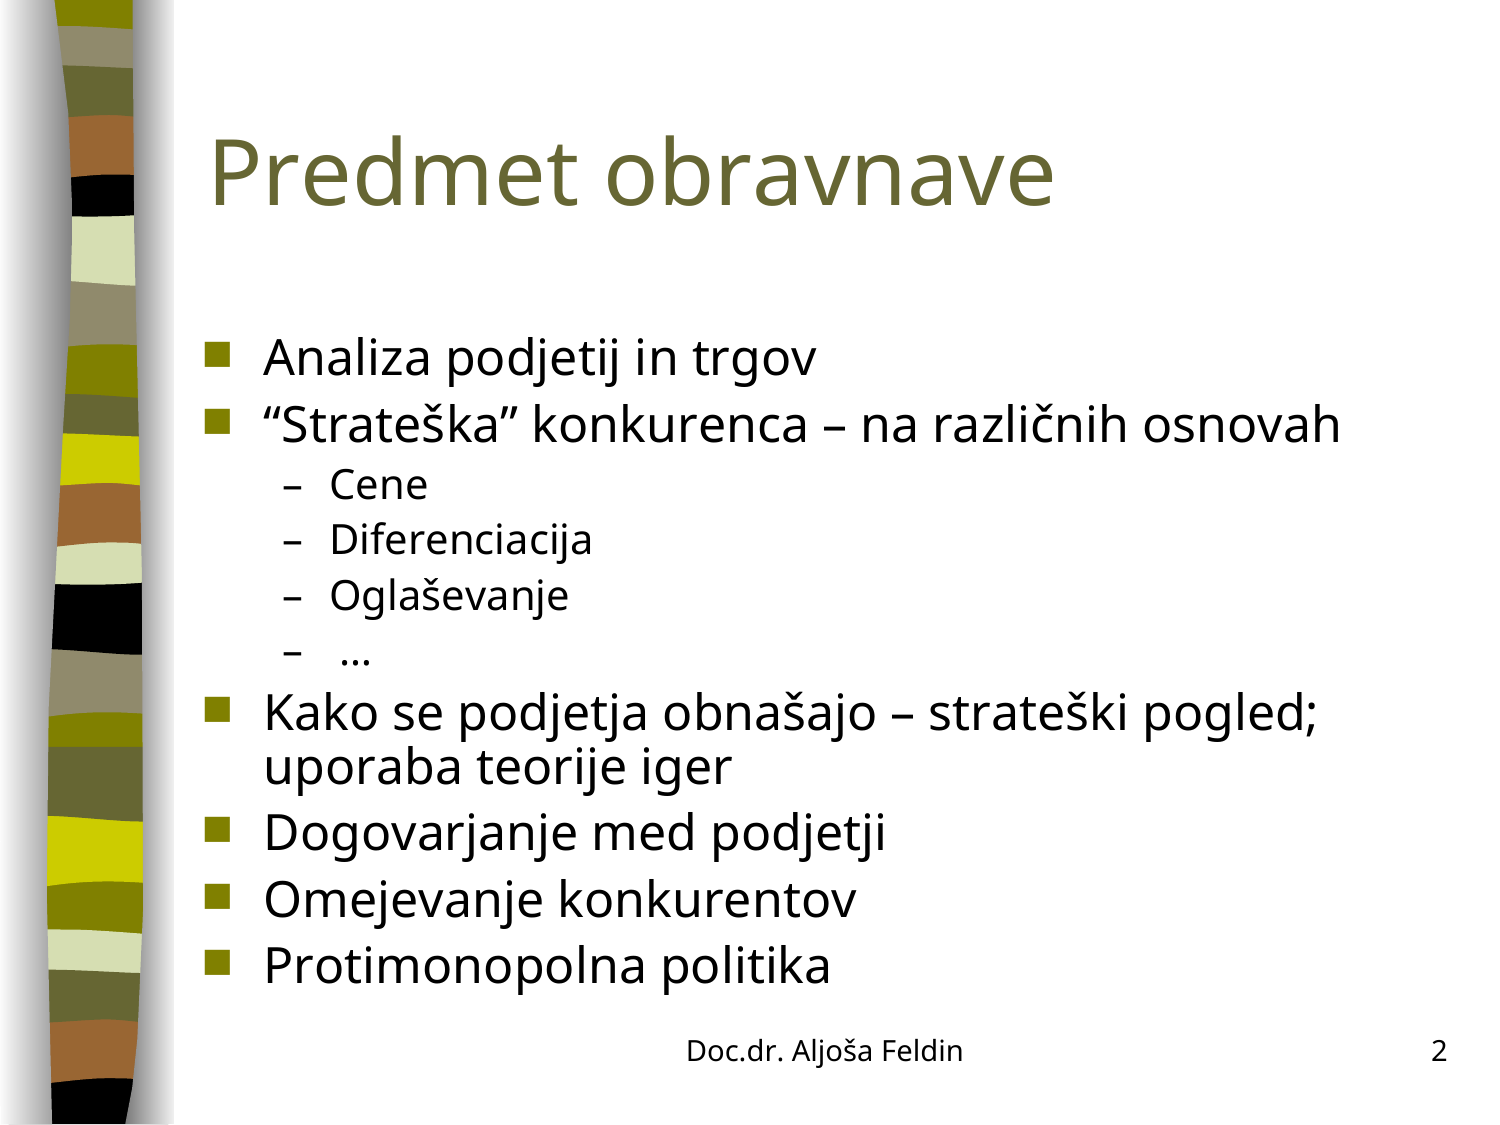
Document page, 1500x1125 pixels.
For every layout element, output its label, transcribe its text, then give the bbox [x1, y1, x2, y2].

title Predmet obravnave [192, 74, 1468, 263]
list Analiza podjetij in trgov “Strateška” konkurenca – na različnih osnovah Cene Diferenciacija Oglaševanje … Kako se podjetja obnašajo – strateški pogled; uporaba teorije iger Dogovarjanje med podjetji Omejevanje konkurentov Protimonopolna politika [192, 324, 1468, 1125]
